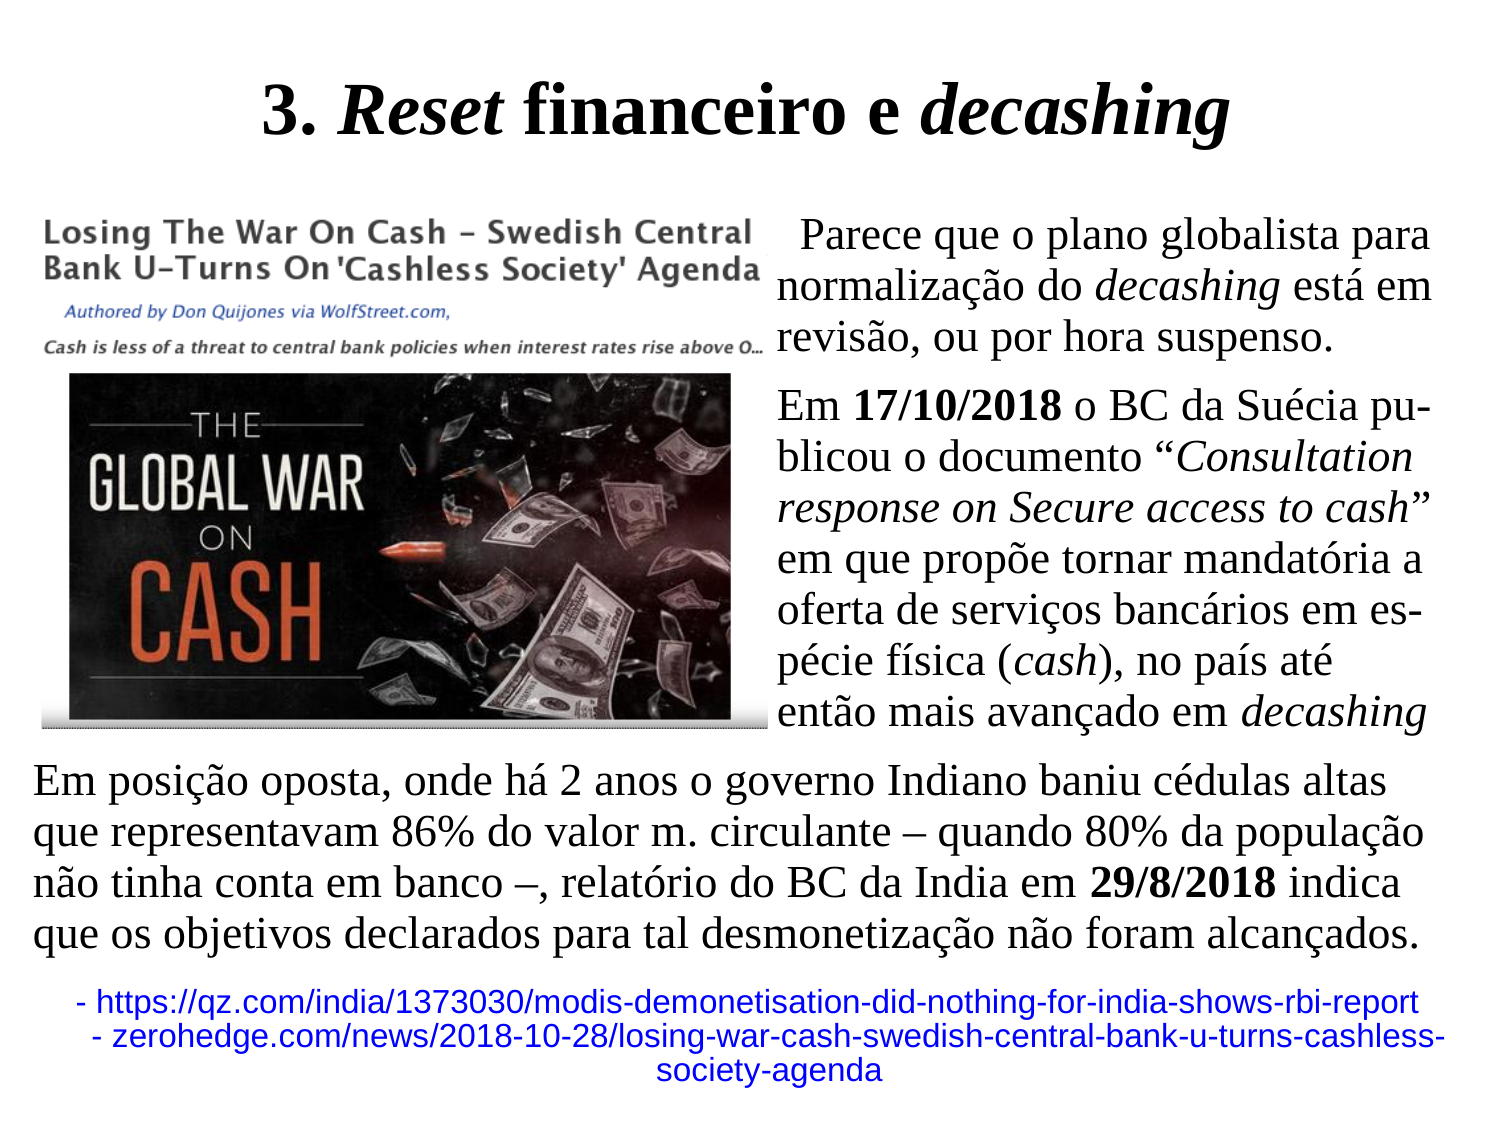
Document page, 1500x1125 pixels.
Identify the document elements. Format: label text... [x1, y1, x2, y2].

title 3. Reset financeiro e decashing [56, 18, 1438, 200]
picture [35, 212, 768, 729]
text_box - https://qz.com/india/1373030/modis-demonetisation-did-nothing-for-india-shows-rbi-report - zerohedge.com/news/2018-10-28/losing-war-cash-swedish-central-bank-u-turns-cashless-society-agenda [25, 986, 1470, 1092]
text_box Parece que o plano globalista para normalização do decashing está em revisão, ou por hora suspenso. Em 17/10/2018 o BC da Suécia pu- blicou o documento “Consultation response on Secure access to cash” em que propõe tornar mandatória a oferta de serviços bancários em es-pécie física (cash), no país até então mais avançado em decashing Em posição oposta, onde há 2 anos o governo Indiano baniu cédulas altas que representavam 86% do valor m. circulante – quando 80% da população não tinha conta em banco –, relatório do BC da India em 29/8/2018 indica que os objetivos declarados para tal desmonetização não foram alcançados. [17, 200, 1451, 966]
